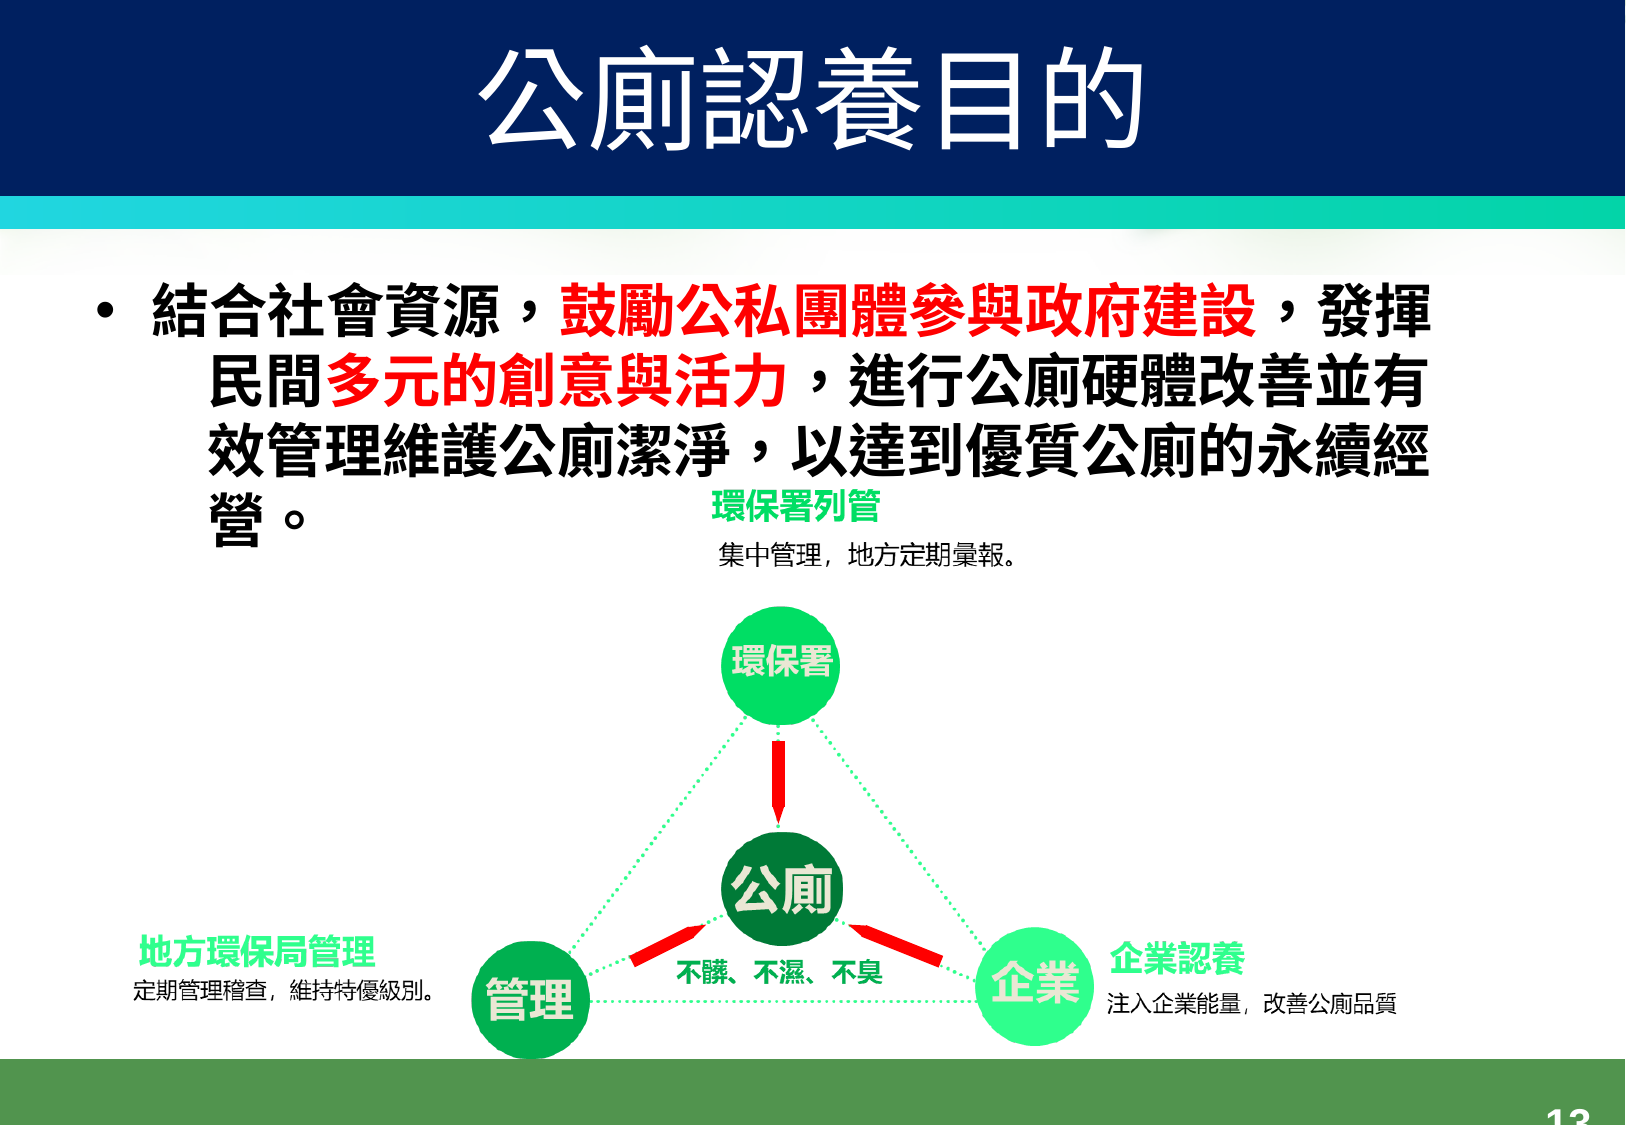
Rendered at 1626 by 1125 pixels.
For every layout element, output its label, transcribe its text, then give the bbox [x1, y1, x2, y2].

text_box 結合社會資源，鼓勵公私團體參與政府建設，發揮民間多元的創意與活力，進行公廁硬體改善並有效管理維護公廁潔淨，以達到優質公廁的永續經營。 [80, 267, 1486, 562]
picture [117, 562, 1486, 1059]
text_box [0, 0, 1625, 229]
text_box 公廁認養目的 [56, 21, 1569, 173]
text_box [1530, 1089, 1625, 1125]
